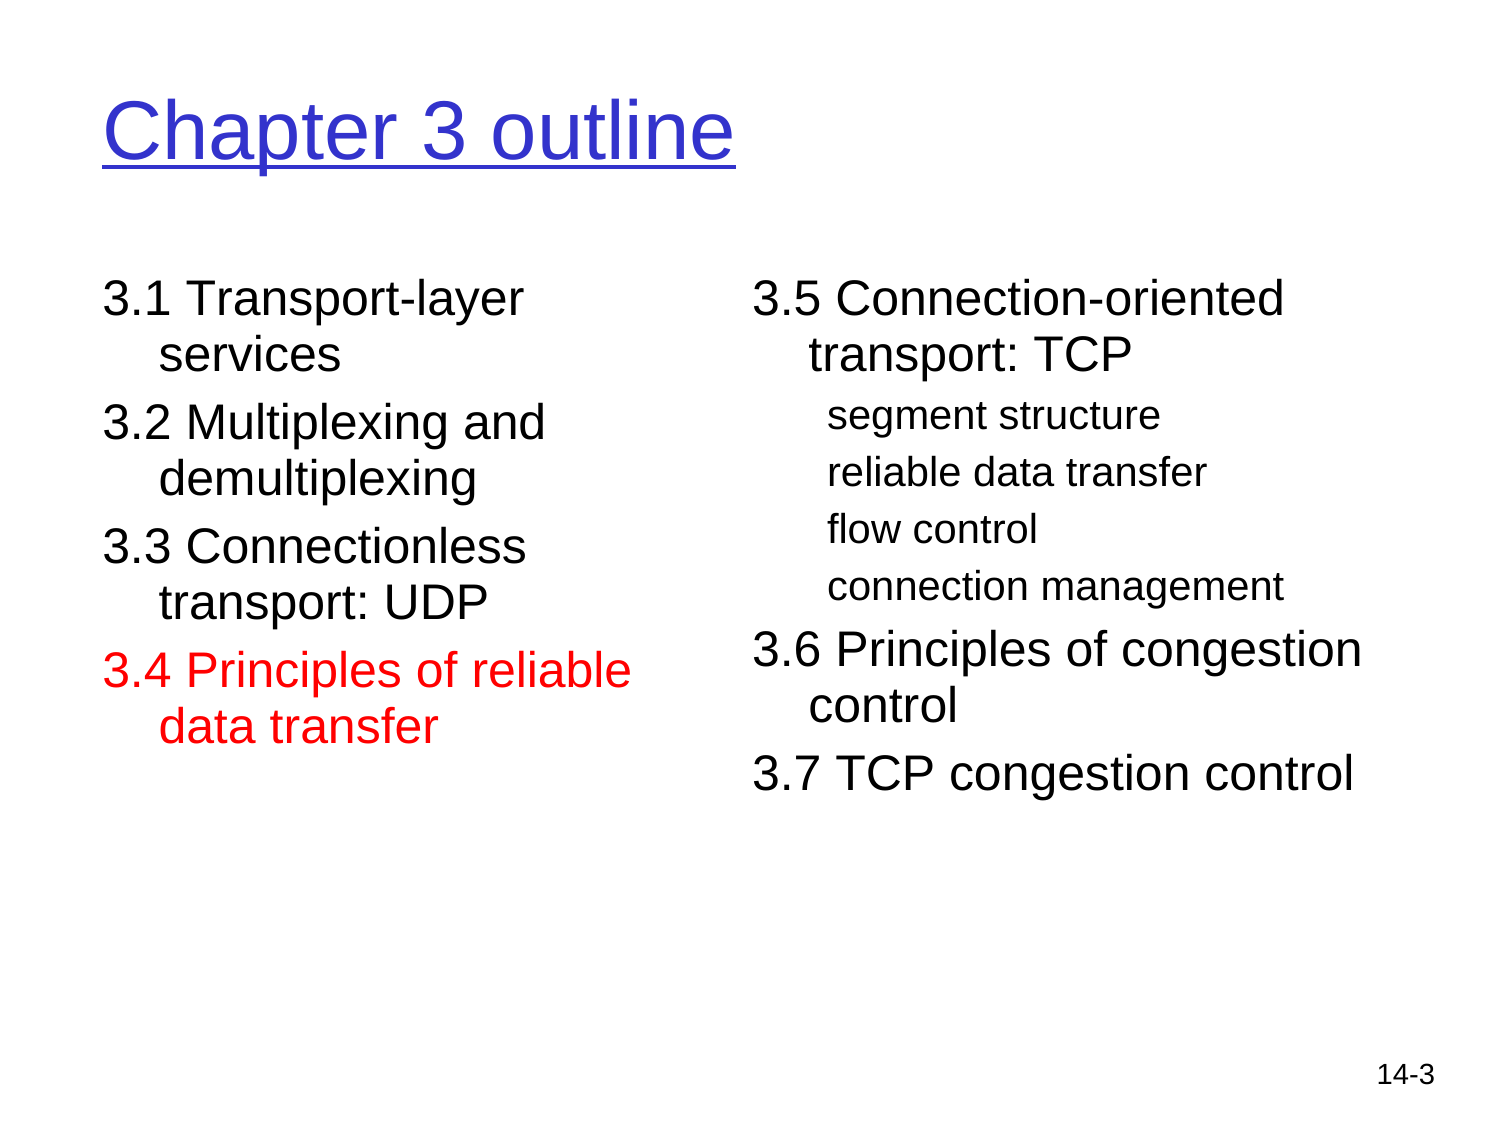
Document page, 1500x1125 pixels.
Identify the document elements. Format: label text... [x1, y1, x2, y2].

list 3.5 Connection-oriented transport: TCP segment structure reliable data transfer flow control connection management 3.6 Principles of congestion control 3.7 TCP congestion control [737, 262, 1403, 1026]
list 3.1 Transport-layer services 3.2 Multiplexing and demultiplexing 3.3 Connectionless transport: UDP 3.4 Principles of reliable data transfer [87, 262, 713, 1026]
title Chapter 3 outline [87, 37, 1363, 225]
